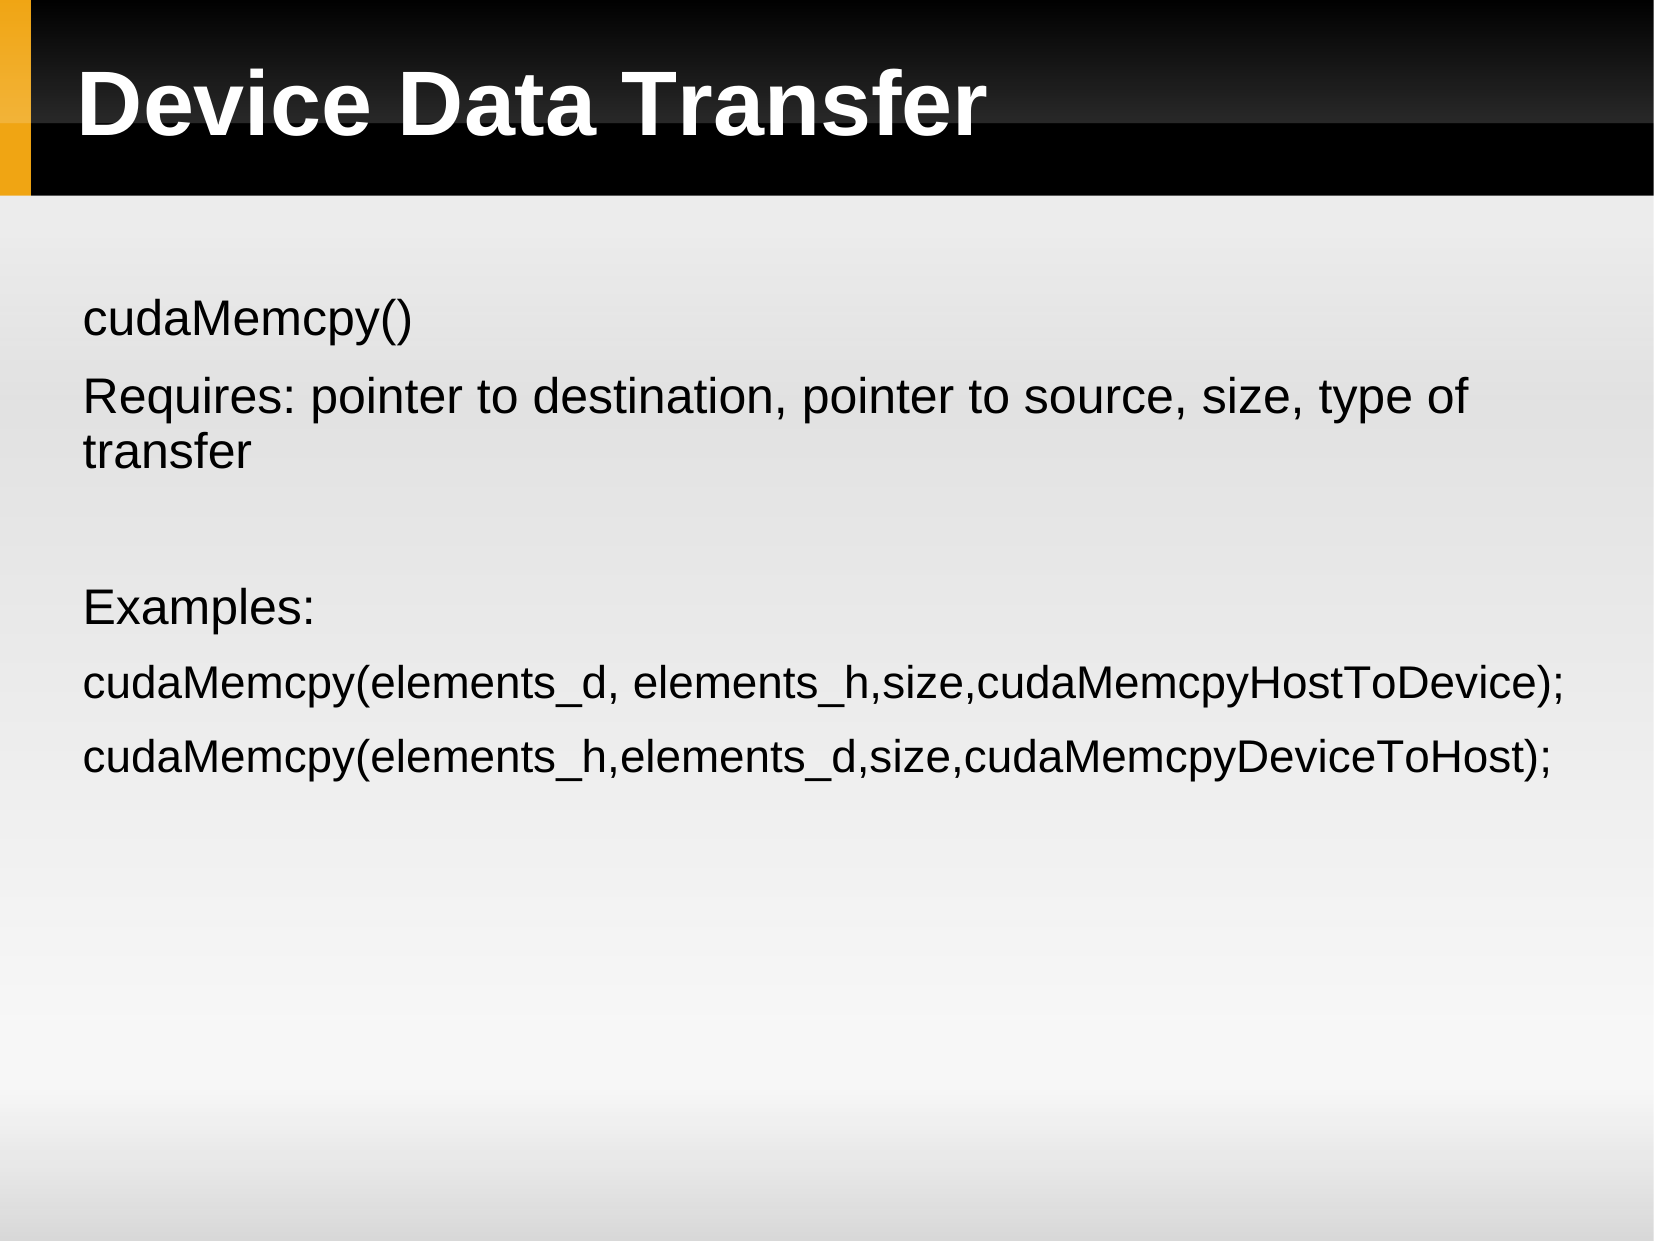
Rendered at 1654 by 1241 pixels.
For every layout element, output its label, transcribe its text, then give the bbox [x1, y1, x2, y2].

title Device Data Transfer [76, 7, 1565, 200]
picture [0, 0, 1654, 1241]
list cudaMemcpy() Requires: pointer to destination, pointer to source, size, type of transfer Examples: cudaMemcpy(elements_d, elements_h,size,cudaMemcpyHostToDevice); cudaMemcpy(elements_h,elements_d,size,cudaMemcpyDeviceToHost); [82, 290, 1571, 1094]
